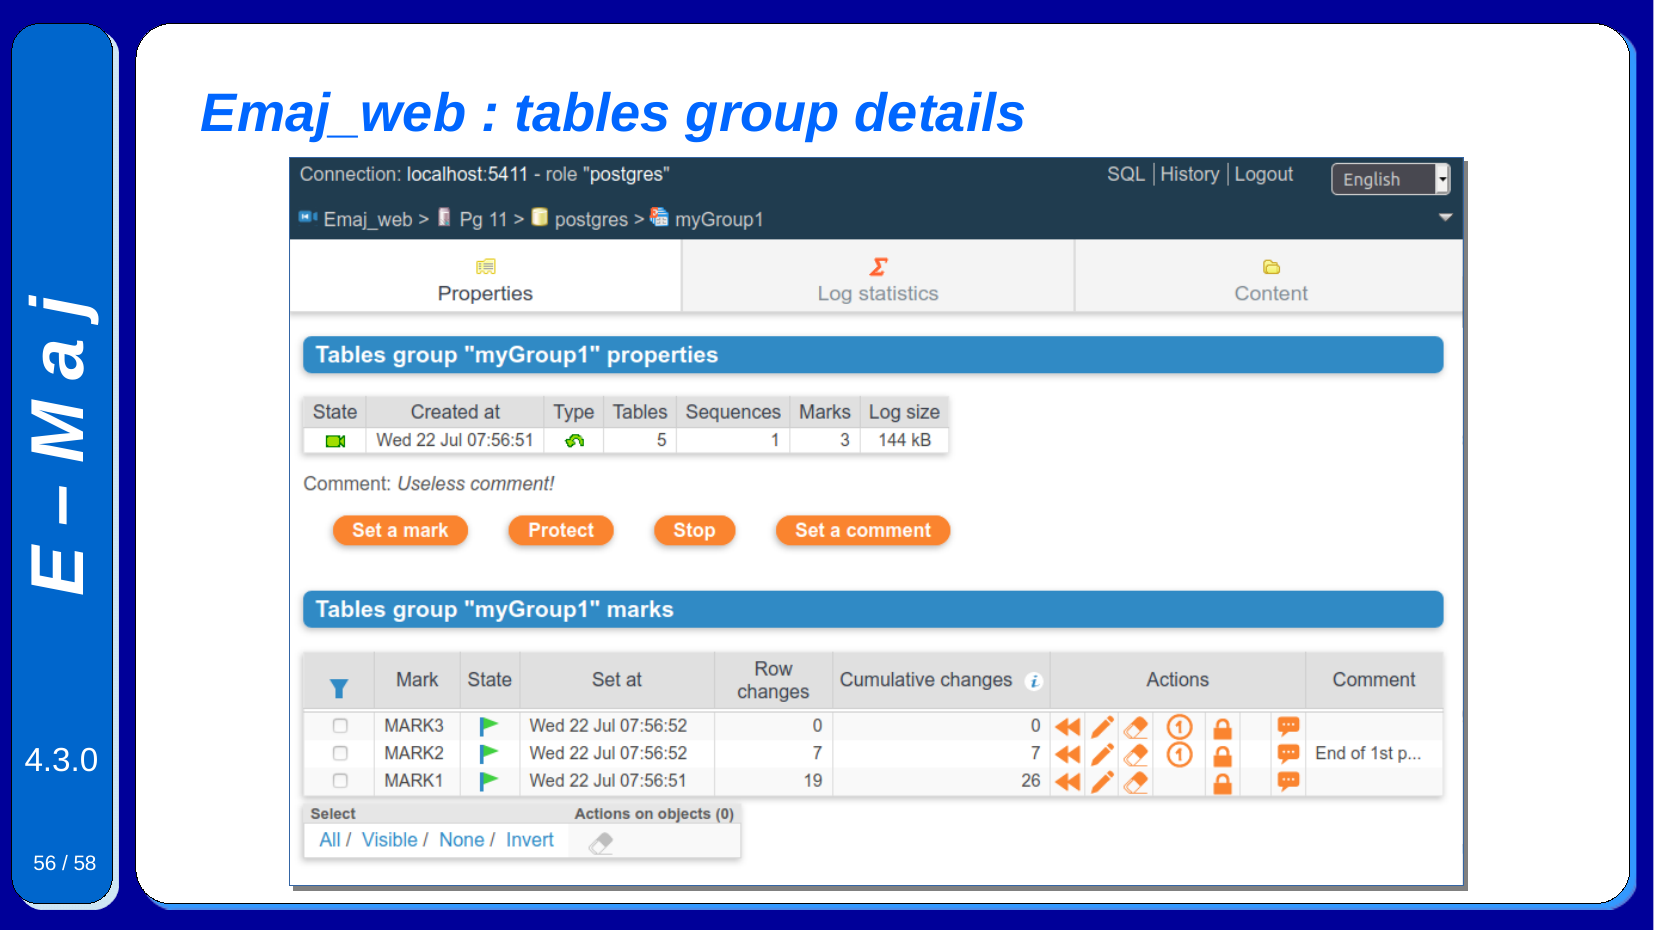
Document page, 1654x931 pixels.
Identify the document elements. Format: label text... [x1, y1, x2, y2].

title Emaj_web : tables group details [200, 34, 1575, 191]
picture [289, 157, 1464, 886]
